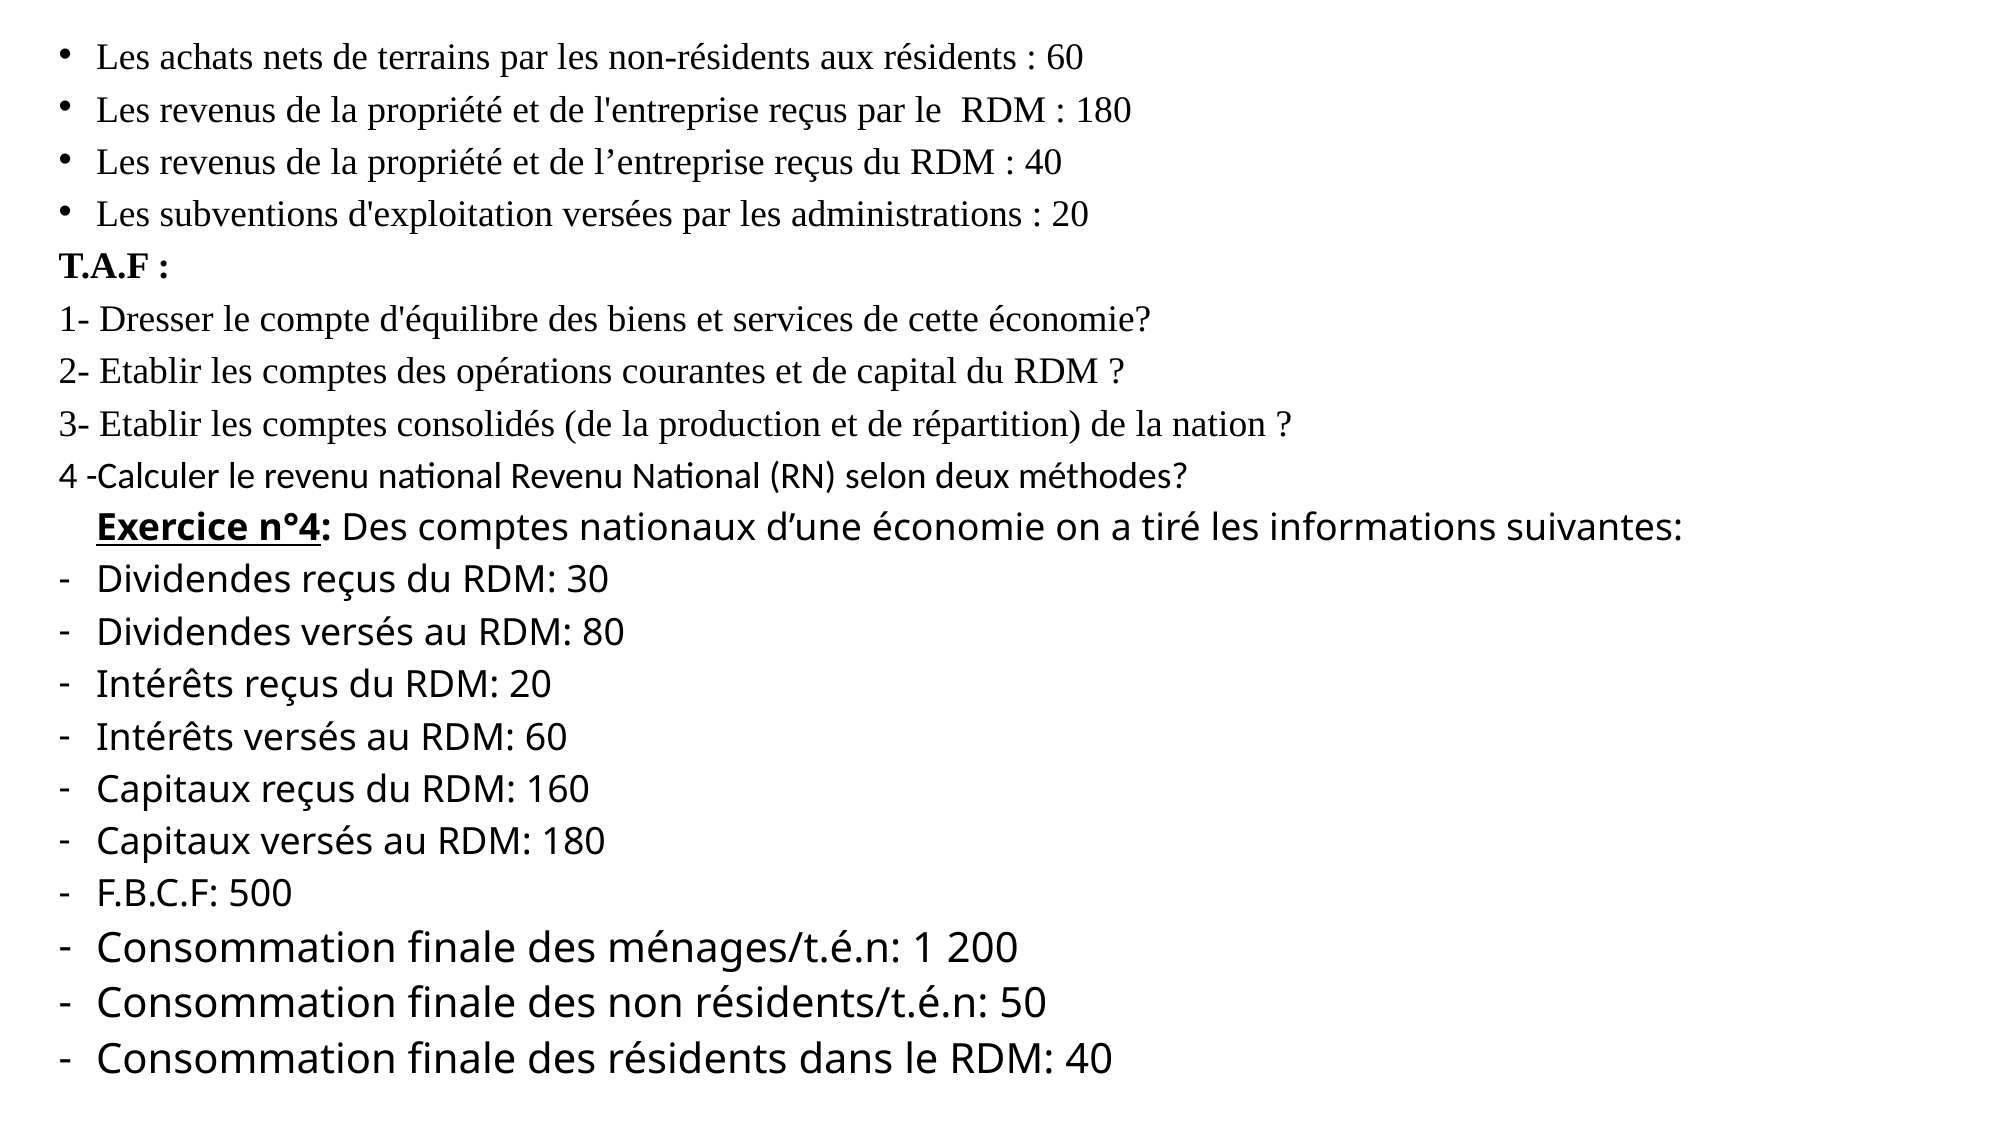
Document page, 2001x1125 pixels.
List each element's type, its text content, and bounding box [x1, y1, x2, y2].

list Les achats nets de terrains par les non-résidents aux résidents : 60 Les revenus de la propriété et de l'entreprise reçus par le RDM : 180 Les revenus de la propriété et de l’entreprise reçus du RDM : 40 Les subventions d'exploitation versées par les administrations : 20 T.A.F : 1- Dresser le compte d'équilibre des biens et services de cette économie? 2- Etablir les comptes des opérations courantes et de capital du RDM ? 3- Etablir les comptes consolidés (de la production et de répartition) de la nation ? 4 -Calculer le revenu national Revenu National (RN) selon deux méthodes? Exercice n°4: Des comptes nationaux d’une économie on a tiré les informations suivantes: Dividendes reçus du RDM: 30 Dividendes versés au RDM: 80 Intérêts reçus du RDM: 20 Intérêts versés au RDM: 60 Capitaux reçus du RDM: 160 Capitaux versés au RDM: 180 F.B.C.F: 500 Consommation finale des ménages/t.é.n: 1 200 Consommation finale des non résidents/t.é.n: 50 Consommation finale des résidents dans le RDM: 40 [43, 37, 1951, 1104]
